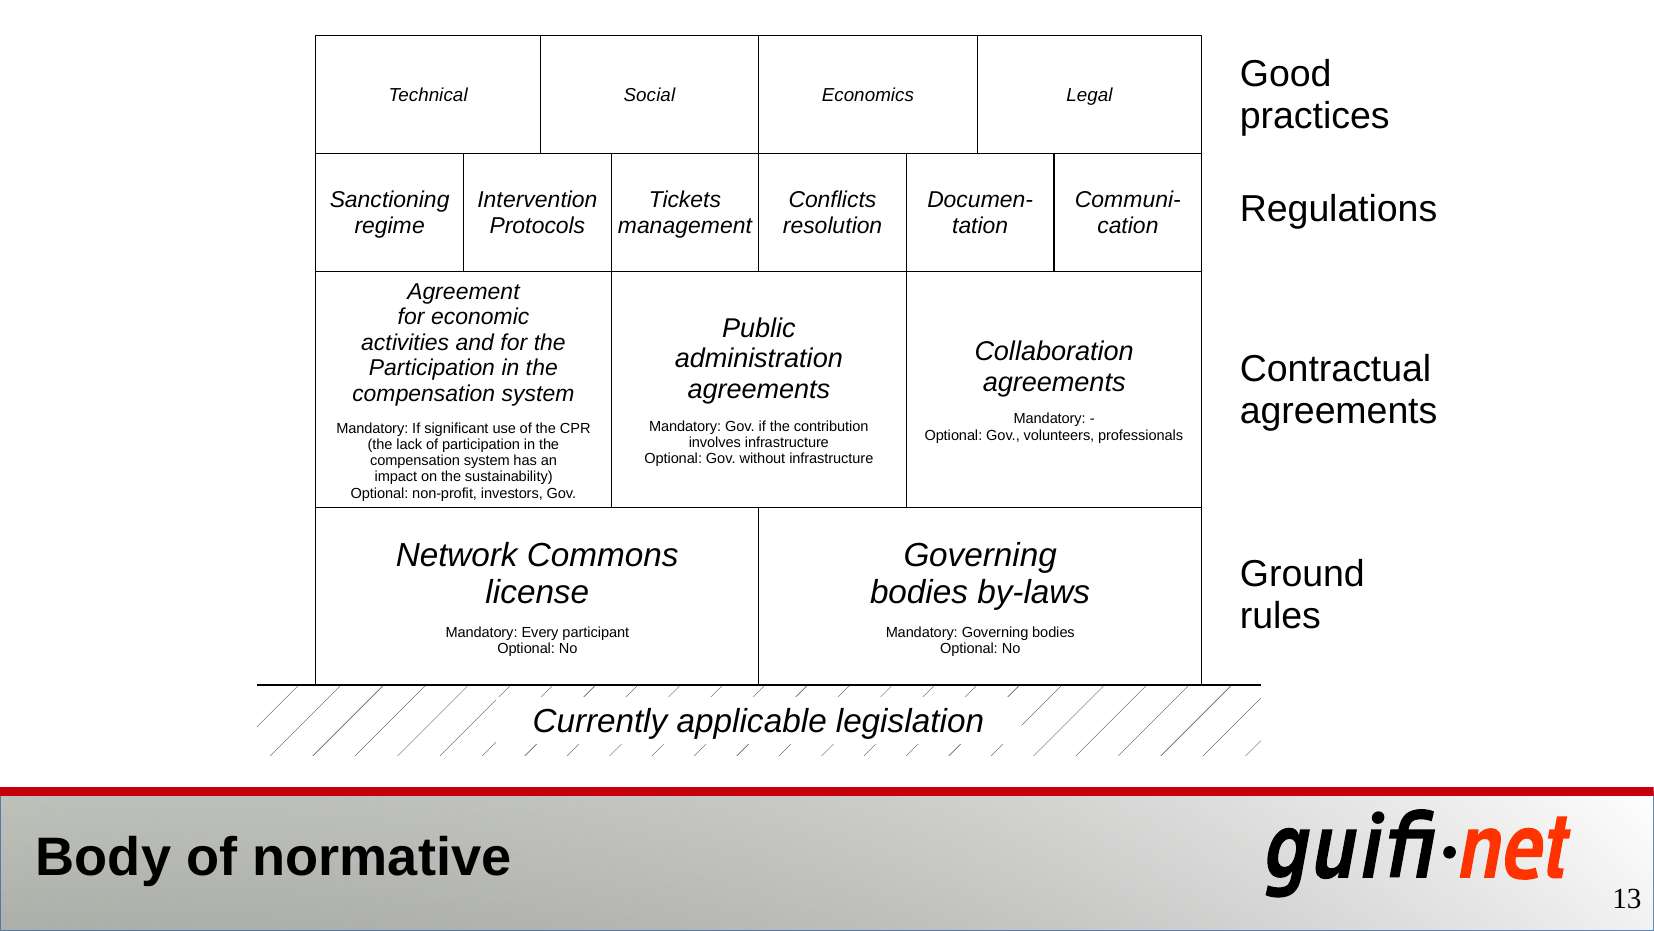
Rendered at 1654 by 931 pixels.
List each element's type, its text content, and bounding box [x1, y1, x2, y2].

text_box Tickets management [611, 154, 758, 272]
text_box Economics [759, 35, 978, 154]
text_box Conflicts resolution [758, 154, 906, 272]
text_box Legal [978, 35, 1202, 154]
text_box Communi- cation [1054, 154, 1202, 272]
text_box Intervention Protocols [463, 154, 611, 272]
title Body of normative [35, 826, 1182, 888]
text_box [256, 685, 1261, 756]
text_box Governing bodies by-laws Mandatory: Governing bodies Optional: No [758, 507, 1202, 685]
text_box Social [541, 35, 759, 154]
text_box Good practices [1225, 44, 1477, 144]
text_box Sanctioning regime [315, 154, 463, 272]
text_box Ground rules [1225, 545, 1444, 645]
text_box Regulations [1225, 180, 1453, 238]
text_box Public administration agreements Mandatory: Gov. if the contribution involves infrastructure Optional: Gov. without infrastructure [611, 272, 907, 508]
text_box Technical [315, 35, 541, 154]
text_box Agreement for economic activities and for the Participation in the compensation system Mandatory: If significant use of the CPR (the lack of participation in the compensation system has an impact on the sustainability) Optional: non-profit, investors, Gov. [315, 272, 611, 508]
text_box Contractual agreements [1225, 339, 1477, 439]
text_box Documen- tation [906, 154, 1054, 272]
text_box Currently applicable legislation [496, 696, 1022, 745]
text_box Collaboration agreements Mandatory: - Optional: Gov., volunteers, professionals [907, 272, 1202, 507]
text_box Network Commons license Mandatory: Every participant Optional: No [315, 508, 758, 685]
